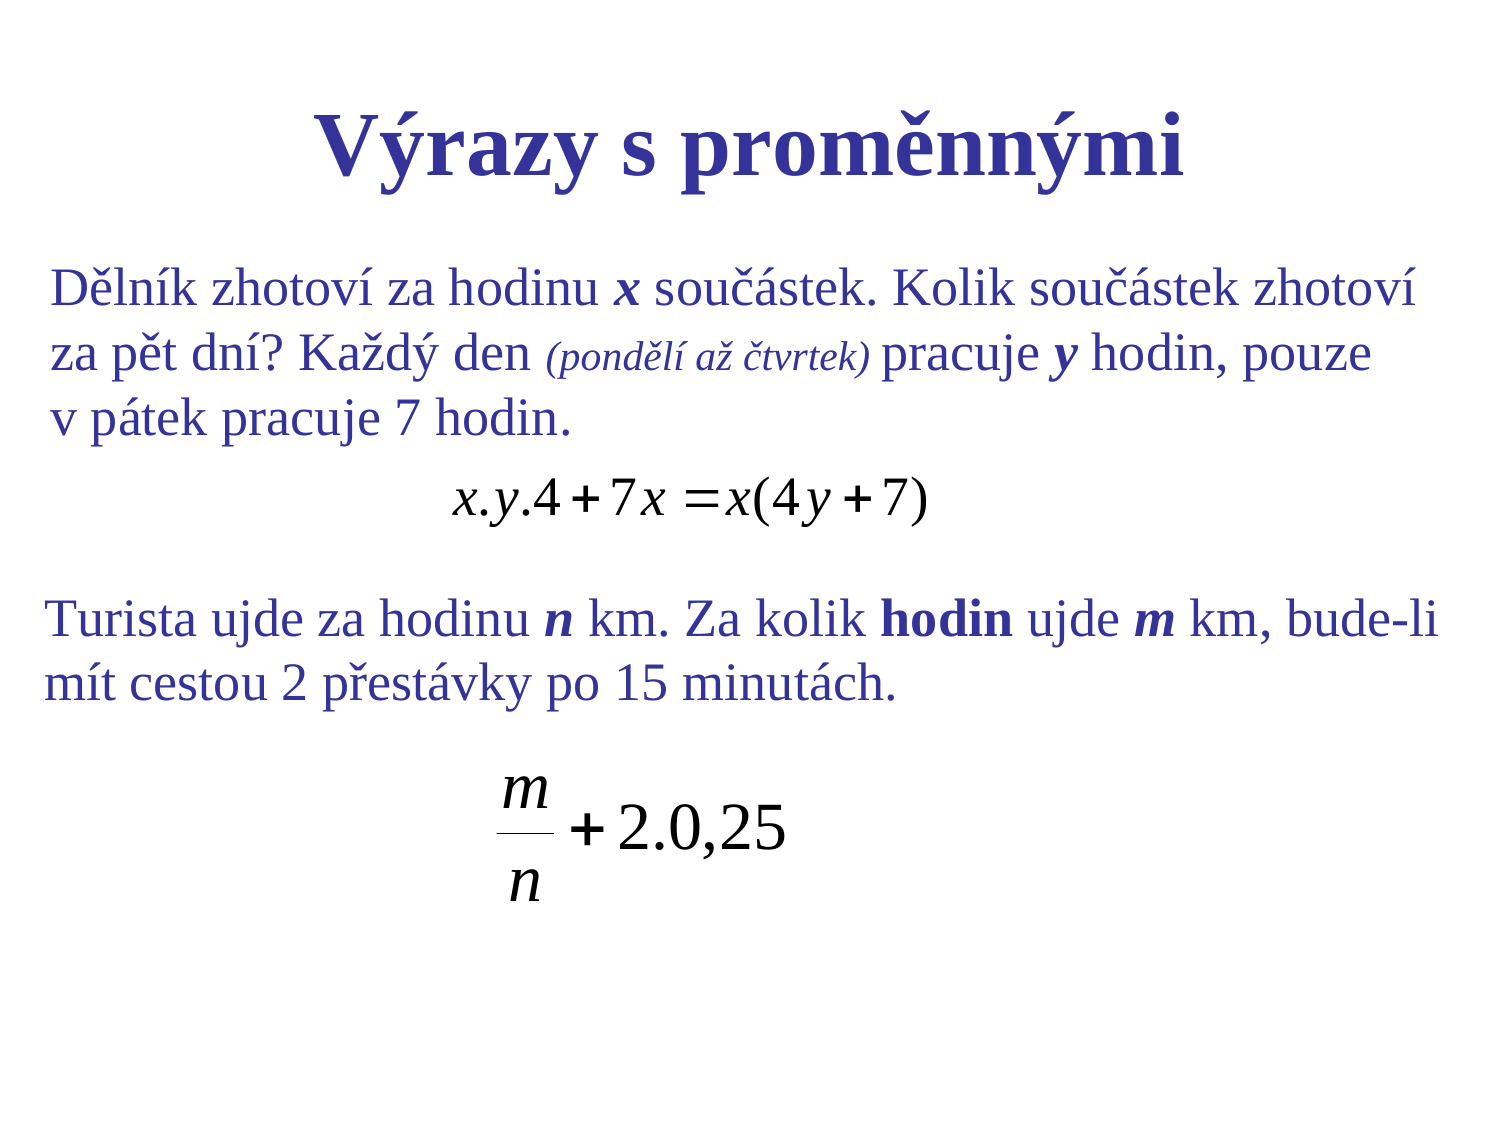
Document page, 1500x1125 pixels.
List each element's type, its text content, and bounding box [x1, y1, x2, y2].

text_box Dělník zhotoví za hodinu x součástek. Kolik součástek zhotoví za pět dní? Každý den (pondělí až čtvrtek) pracuje y hodin, pouze v pátek pracuje 7 hodin. [35, 243, 1483, 454]
chart [442, 464, 940, 539]
chart [485, 742, 798, 917]
title Výrazy s proměnnými [75, 45, 1426, 233]
text_box Turista ujde za hodinu n km. Za kolik hodin ujde m km, bude-li mít cestou 2 přestávky po 15 minutách. [29, 574, 1477, 720]
